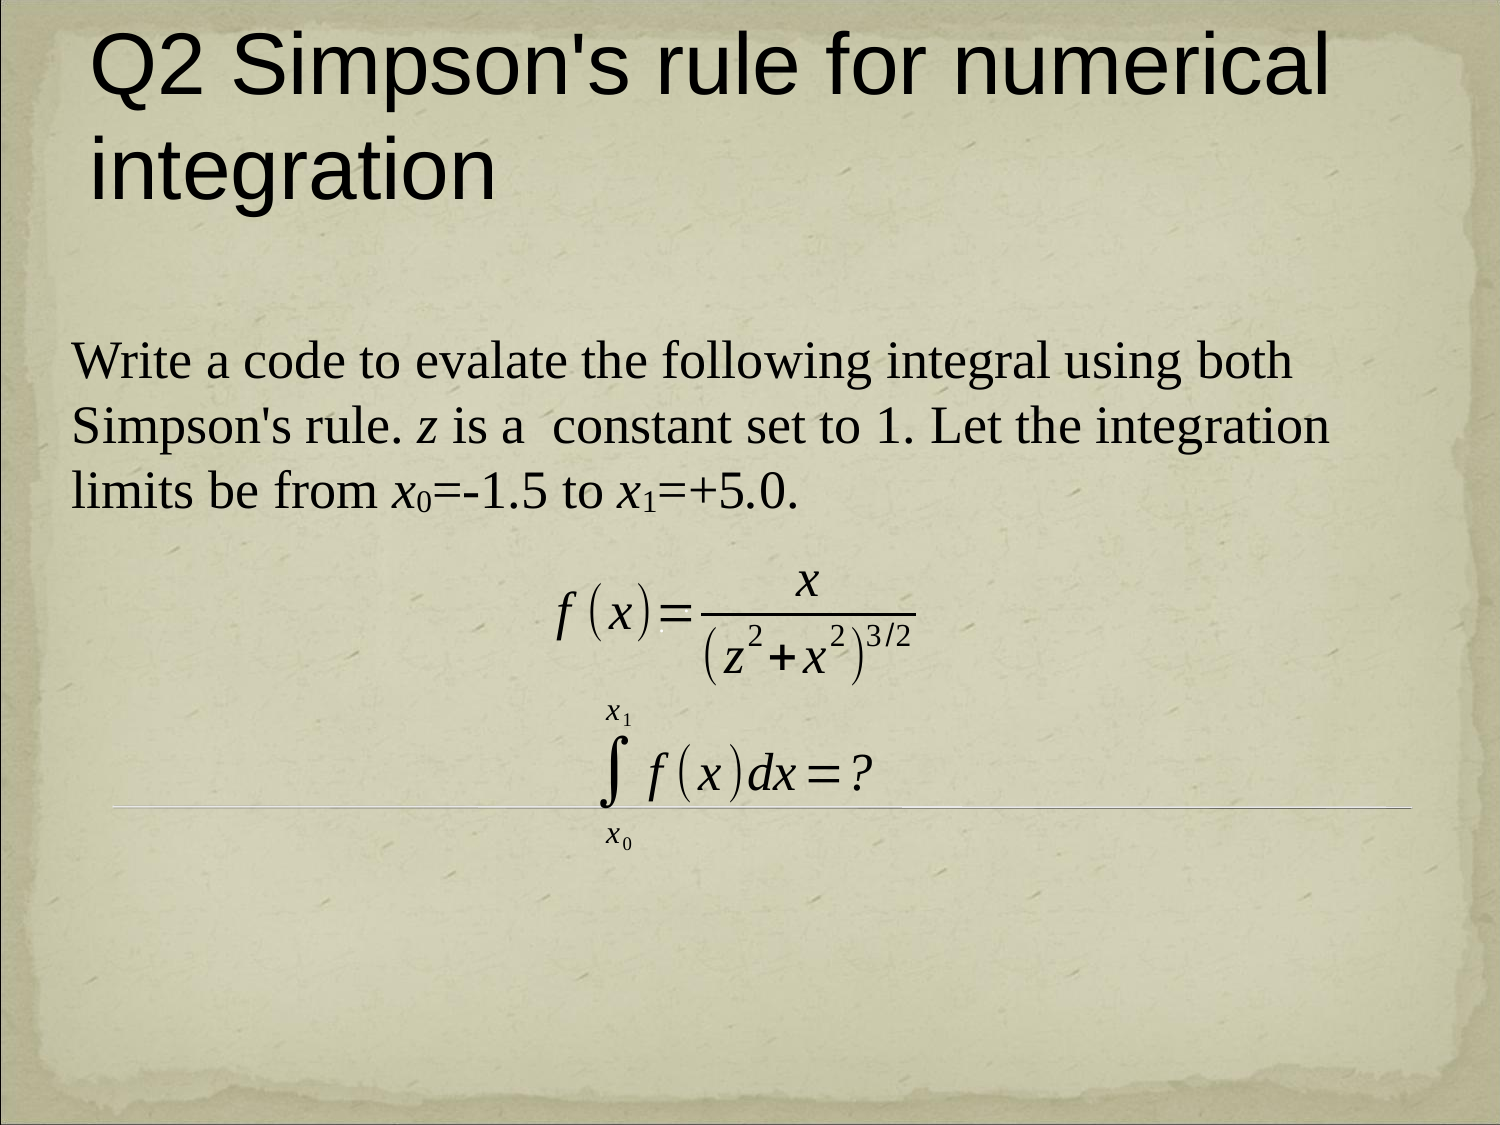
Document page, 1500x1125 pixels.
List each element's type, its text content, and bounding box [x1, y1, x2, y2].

picture [0, 0, 1500, 1125]
subtitle Write a code to evalate the following integral using both Simpson's rule. z is a constant set to 1. Let the integration limits be from x0=-1.5 to x1=+5.0. [71, 256, 1422, 587]
chart [543, 587, 931, 856]
title Q2 Simpson's rule for numerical integration [75, 0, 1426, 225]
